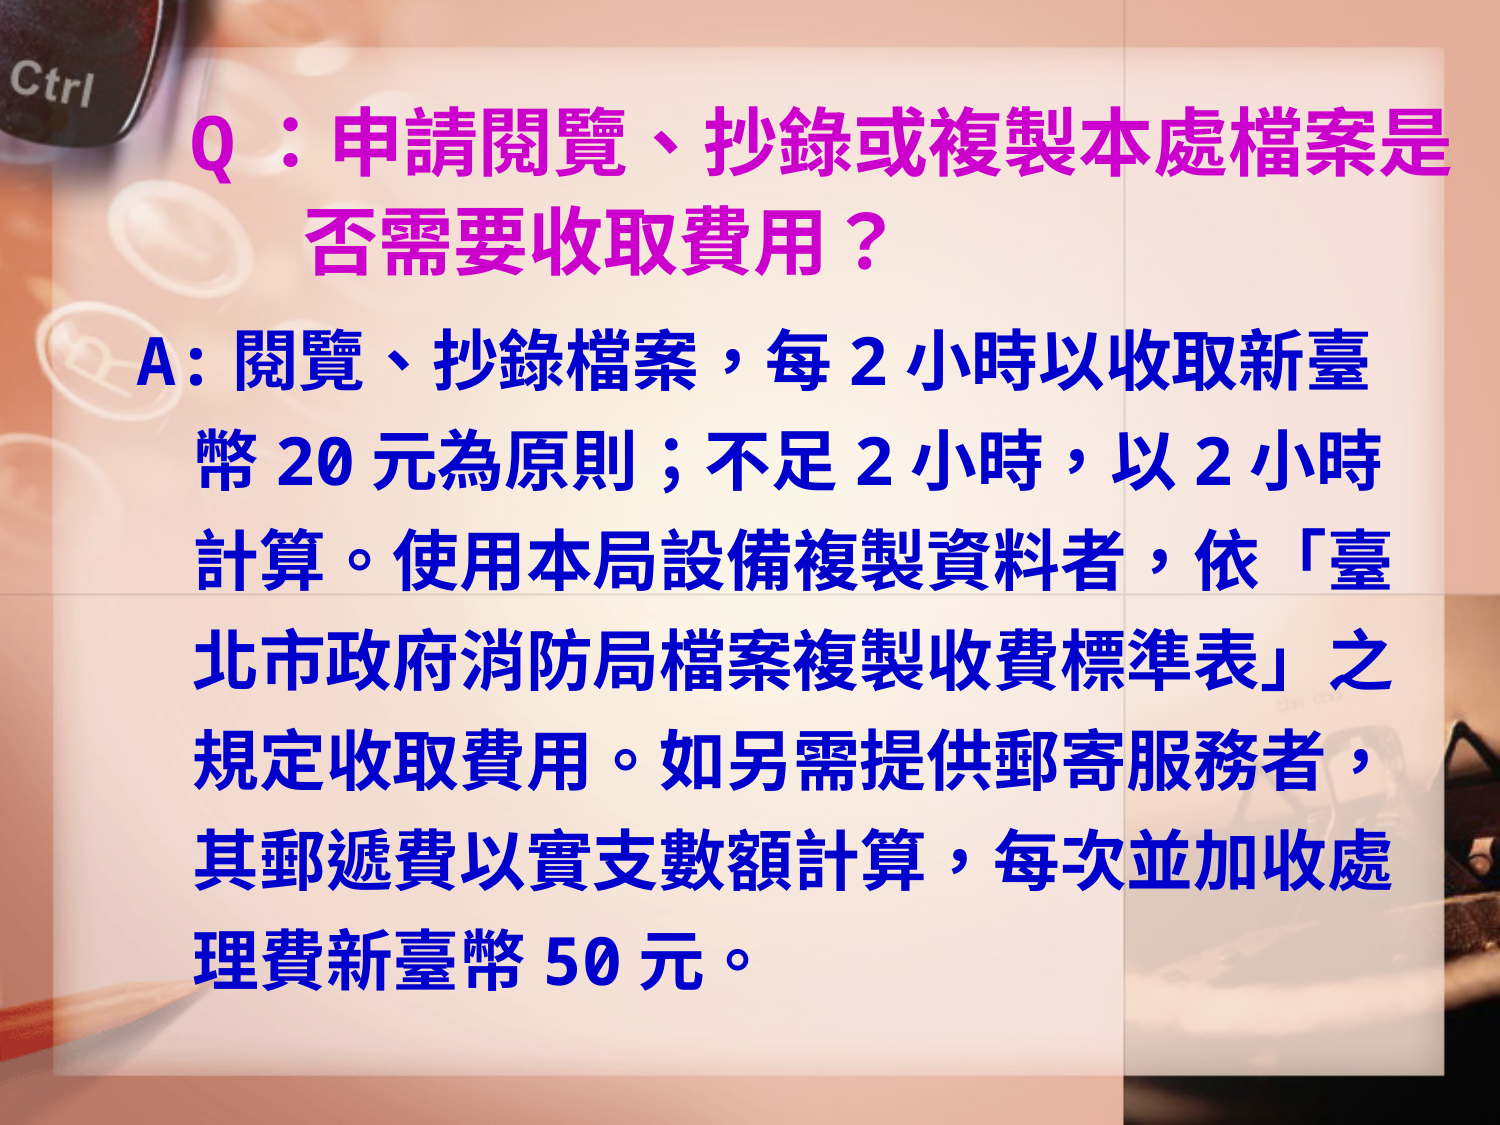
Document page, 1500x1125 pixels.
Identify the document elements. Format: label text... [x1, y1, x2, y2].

title Q：申請閱覽、抄錄或複製本處檔案是 否需要收取費用？ [175, 78, 1500, 292]
list A:閱覽、抄錄檔案，每2小時以收取新臺幣20元為原則；不足2小時，以2小時計算。使用本局設備複製資料者，依「臺北市政府消防局檔案複製收費標準表」之規定收取費用。如另需提供郵寄服務者，其郵遞費以實支數額計算，每次並加收處理費新臺幣50元。 [64, 290, 1436, 1071]
